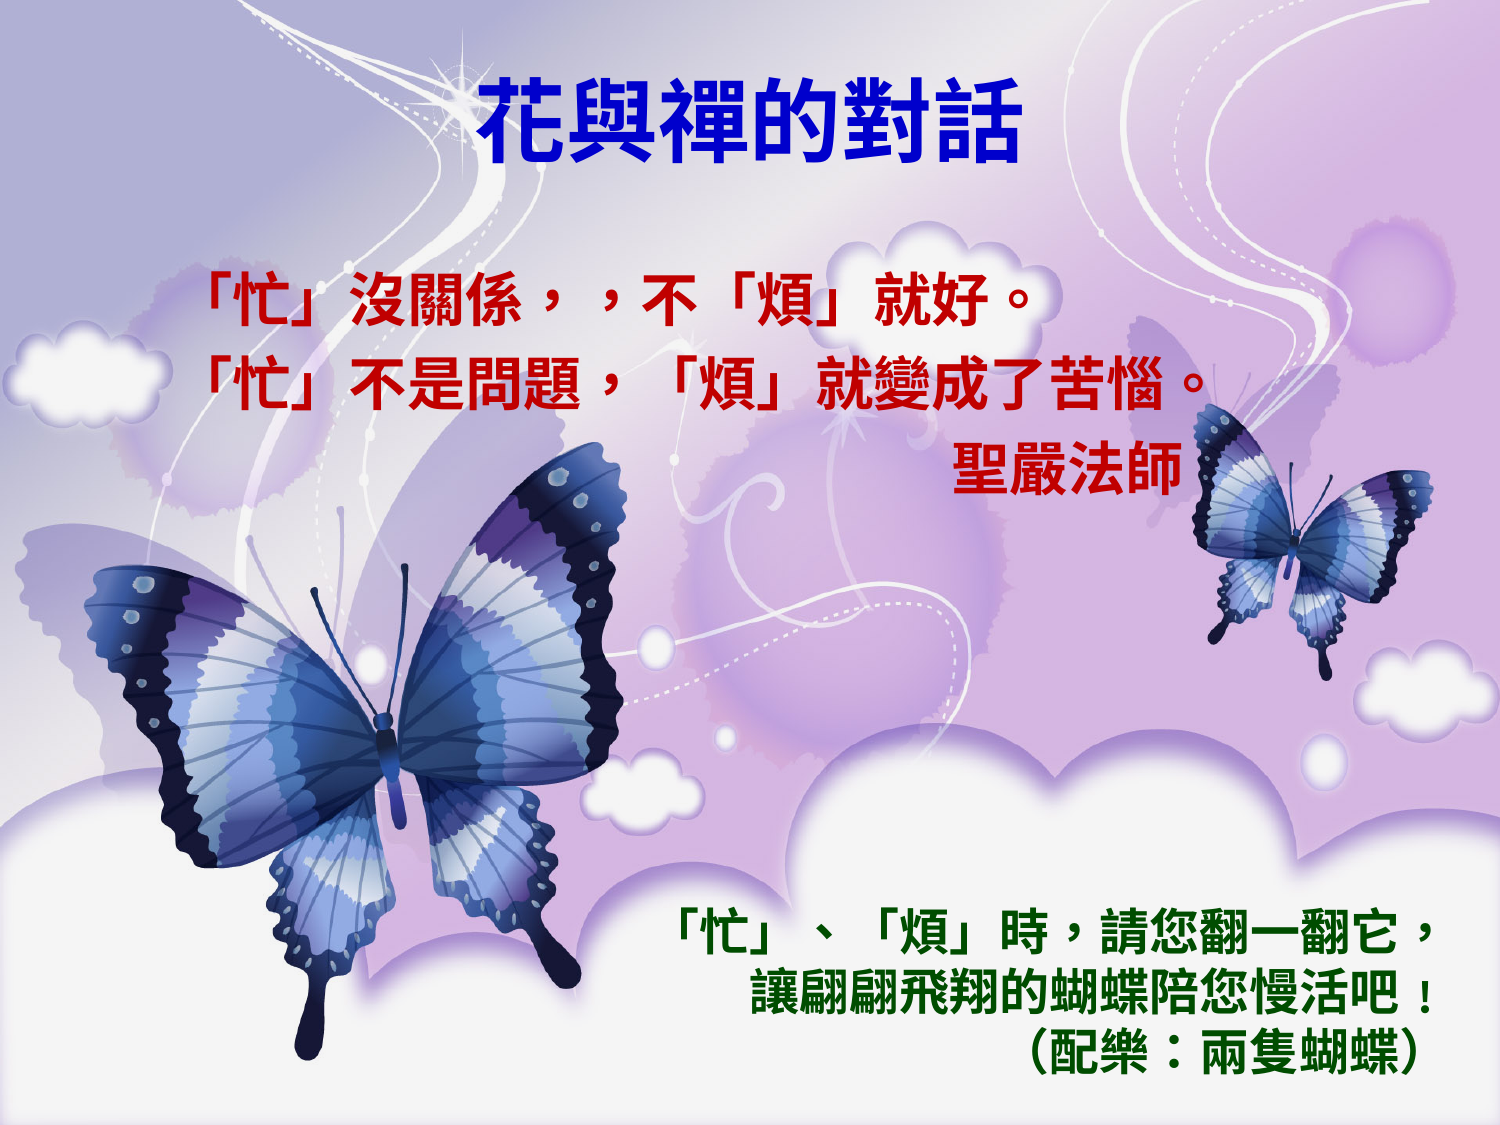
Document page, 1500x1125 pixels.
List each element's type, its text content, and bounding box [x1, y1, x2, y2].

subtitle 「忙」沒關係，，不「煩」就好。 「忙」不是問題，「煩」就變成了苦惱。 聖嚴法師 [159, 255, 1436, 539]
title 花與禪的對話 [237, 55, 1263, 181]
text_box 「忙」、「煩」時，請您翻一翻它， 讓翩翩飛翔的蝴蝶陪您慢活吧﹗ （配樂：兩隻蝴蝶） [631, 822, 1465, 1088]
picture [0, 0, 1500, 1125]
